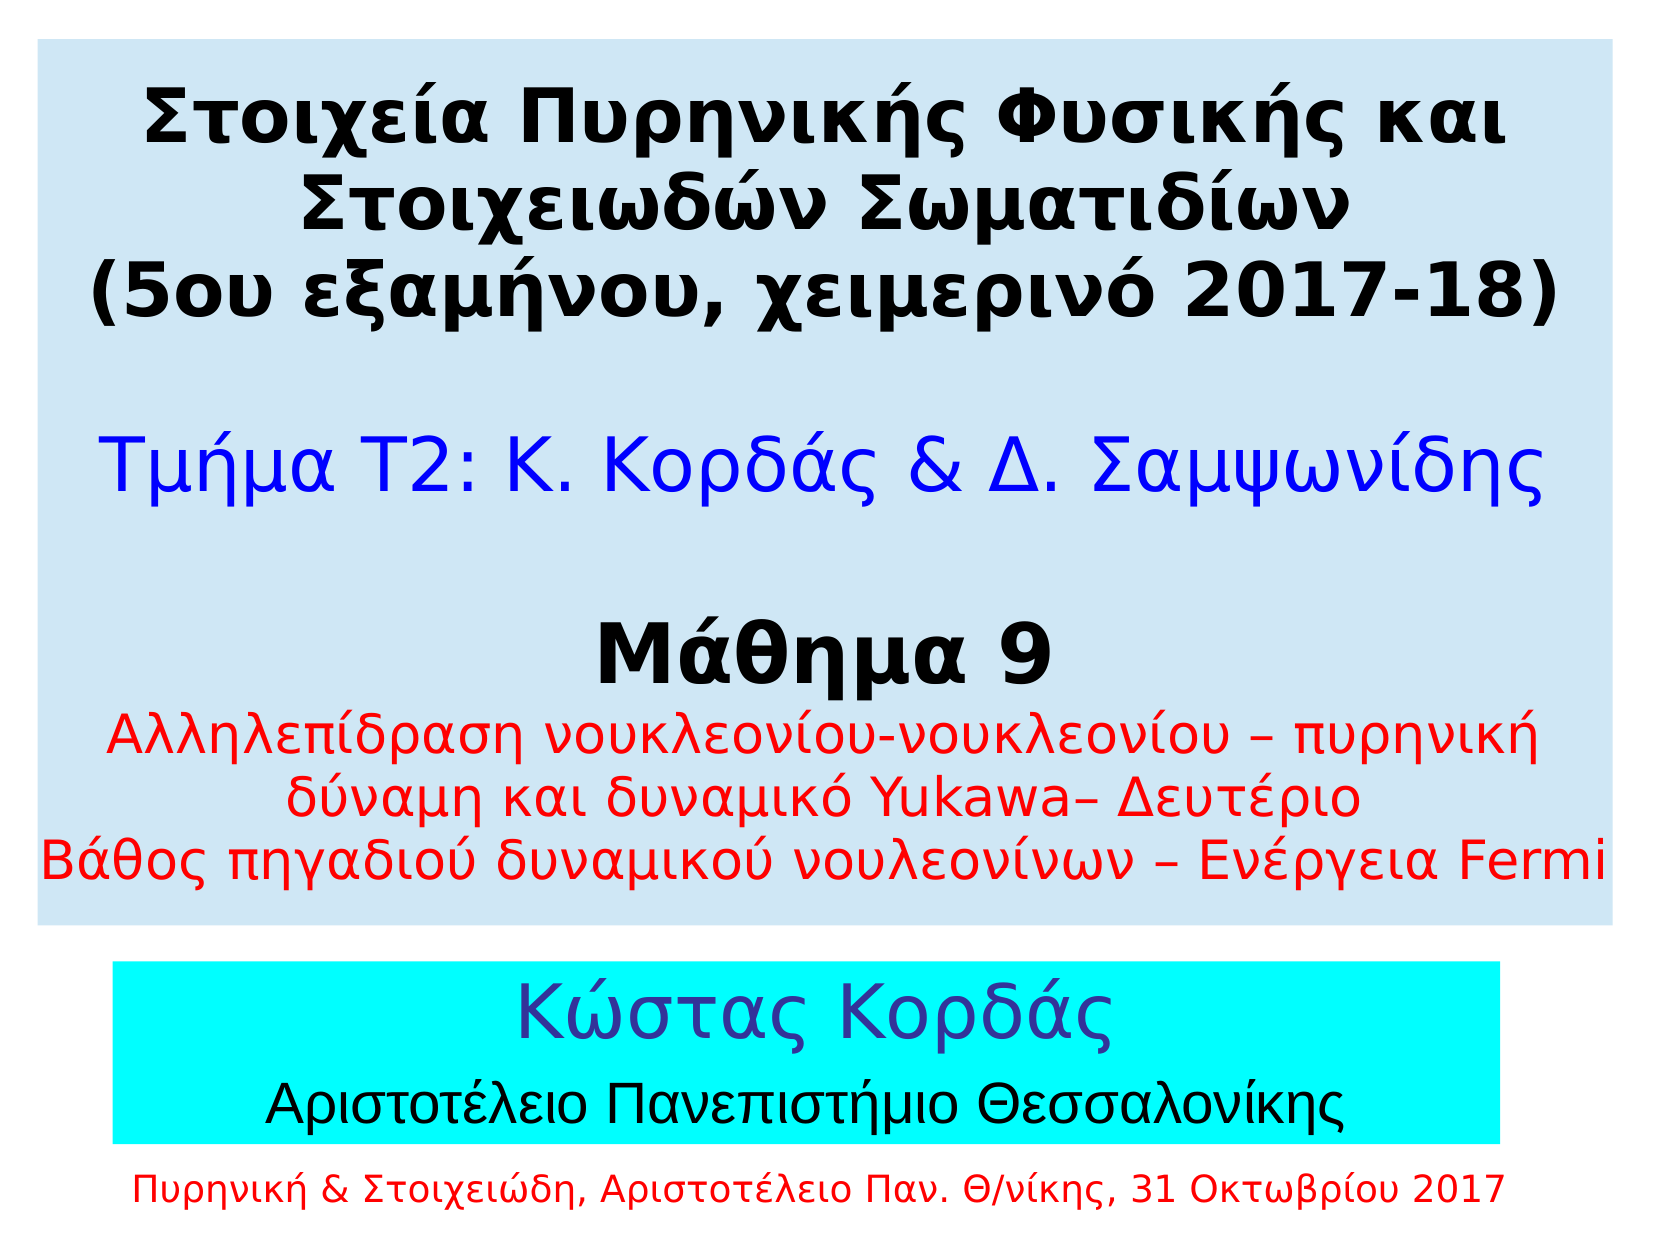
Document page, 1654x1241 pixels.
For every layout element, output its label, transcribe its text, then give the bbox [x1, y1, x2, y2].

text_box Κώστας Κορδάς Αριστοτέλειο Πανεπιστήμιο Θεσσαλονίκης [112, 961, 1501, 1145]
title Στοιχεία Πυρηνικής Φυσικής και Στοιχειωδών Σωματιδίων (5ου εξαμήνου, χειμερινό 2017-18) Τμήμα T2: Κ. Κορδάς & Δ. Σαμψωνίδης Μάθημα 9 Αλληλεπίδραση νουκλεονίου-νουκλεονίου – πυρηνική δύναμη και δυναμικό Yukawa– Δευτέριο Βάθος πηγαδιού δυναμικού νουλεονίνων – Ενέργεια Fermi [37, 39, 1613, 926]
text_box Πυρηνική & Στοιχειώδη, Αριστοτέλειο Παν. Θ/νίκης, 31 Οκτωβρίου 2017 [116, 1160, 1524, 1219]
